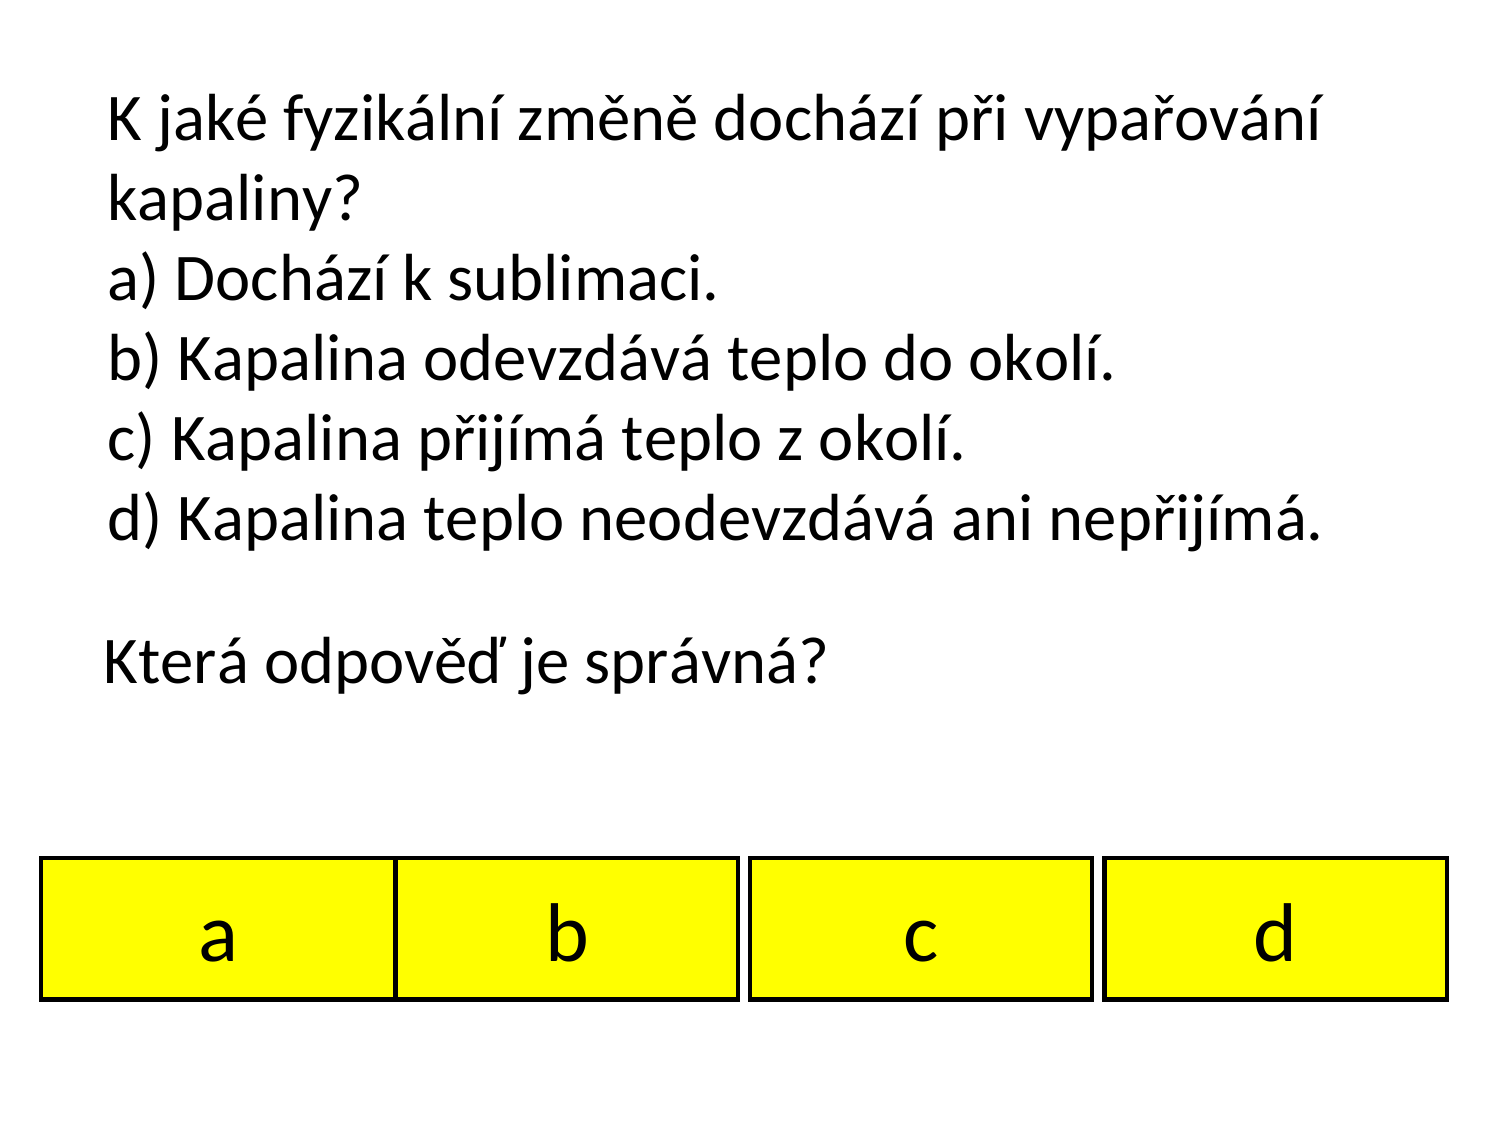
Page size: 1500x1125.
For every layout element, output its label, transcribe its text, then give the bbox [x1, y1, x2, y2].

text_box c [749, 857, 1093, 1000]
text_box Která odpověď je správná? [88, 609, 845, 706]
text_box K jaké fyzikální změně dochází při vypařování kapaliny? Dochází k sublimaci. Kapalina odevzdává teplo do okolí. Kapalina přijímá teplo z okolí. Kapalina teplo neodevzdává ani nepřijímá. [92, 66, 1354, 562]
text_box a [41, 857, 396, 1000]
text_box d [1104, 857, 1447, 1000]
text_box b [396, 857, 739, 1000]
